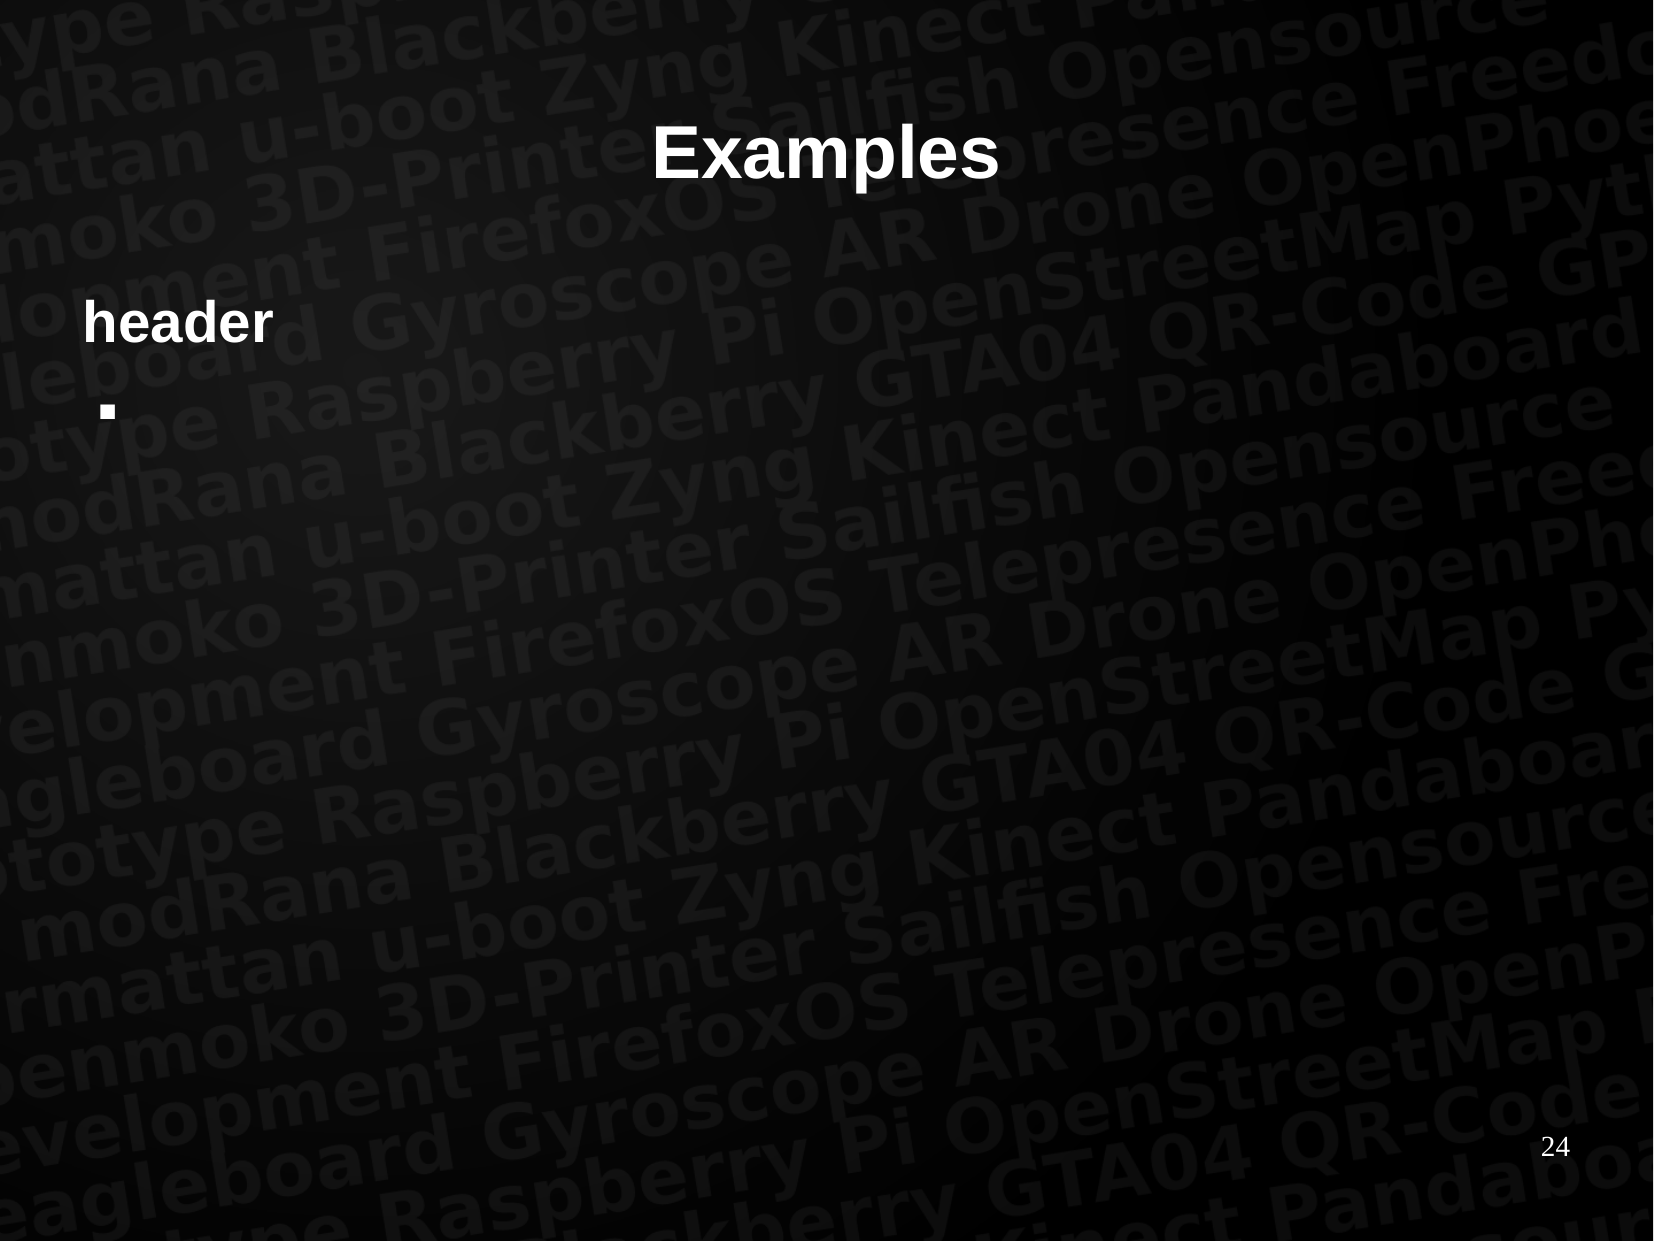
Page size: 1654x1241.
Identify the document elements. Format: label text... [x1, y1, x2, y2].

picture [0, 0, 1654, 1241]
list header [82, 290, 1538, 1010]
title Examples [82, 49, 1571, 257]
